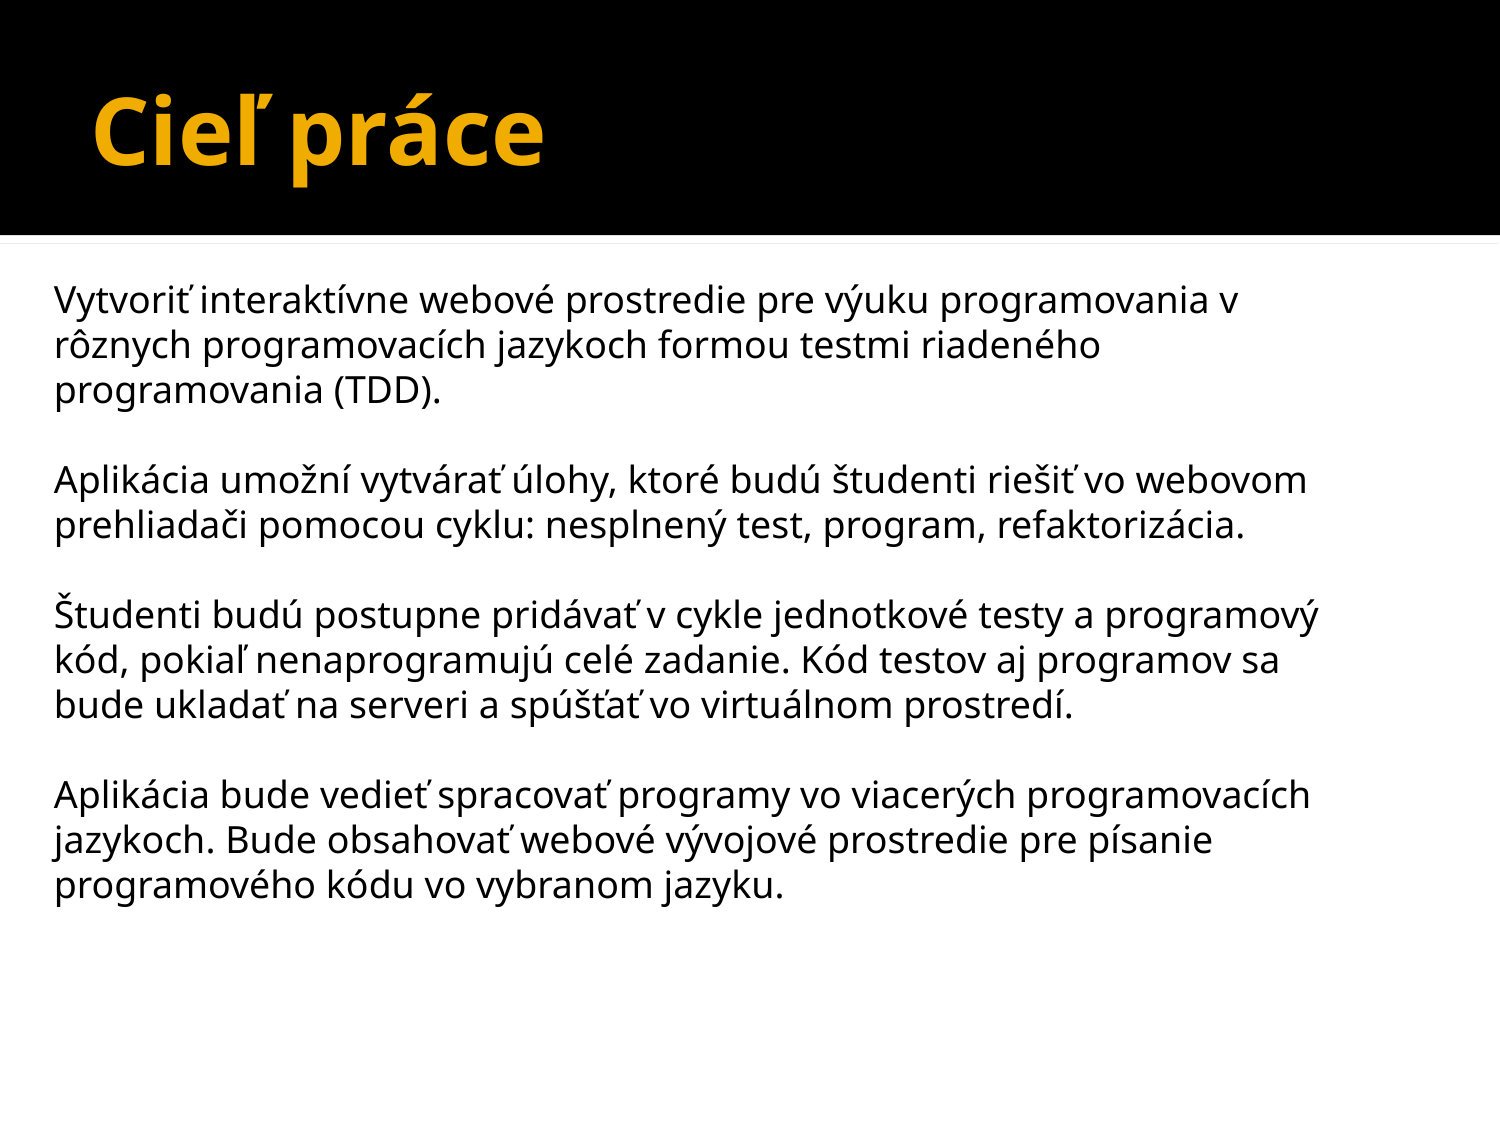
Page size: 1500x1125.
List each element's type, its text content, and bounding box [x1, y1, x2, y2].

list Vytvoriť interaktívne webové prostredie pre výuku programovania v rôznych programovacích jazykoch formou testmi riadeného programovania (TDD). Aplikácia umožní vytvárať úlohy, ktoré budú študenti riešiť vo webovom prehliadači pomocou cyklu: nesplnený test, program, refaktorizácia. Študenti budú postupne pridávať v cykle jednotkové testy a programový kód, pokiaľ nenaprogramujú celé zadanie. Kód testov aj programov sa bude ukladať na serveri a spúšťať vo virtuálnom prostredí. Aplikácia bude vedieť spracovať programy vo viacerých programovacích jazykoch. Bude obsahovať webové vývojové prostredie pre písanie programového kódu vo vybranom jazyku. [45, 261, 1396, 1021]
title Cieľ práce [75, 25, 1425, 231]
